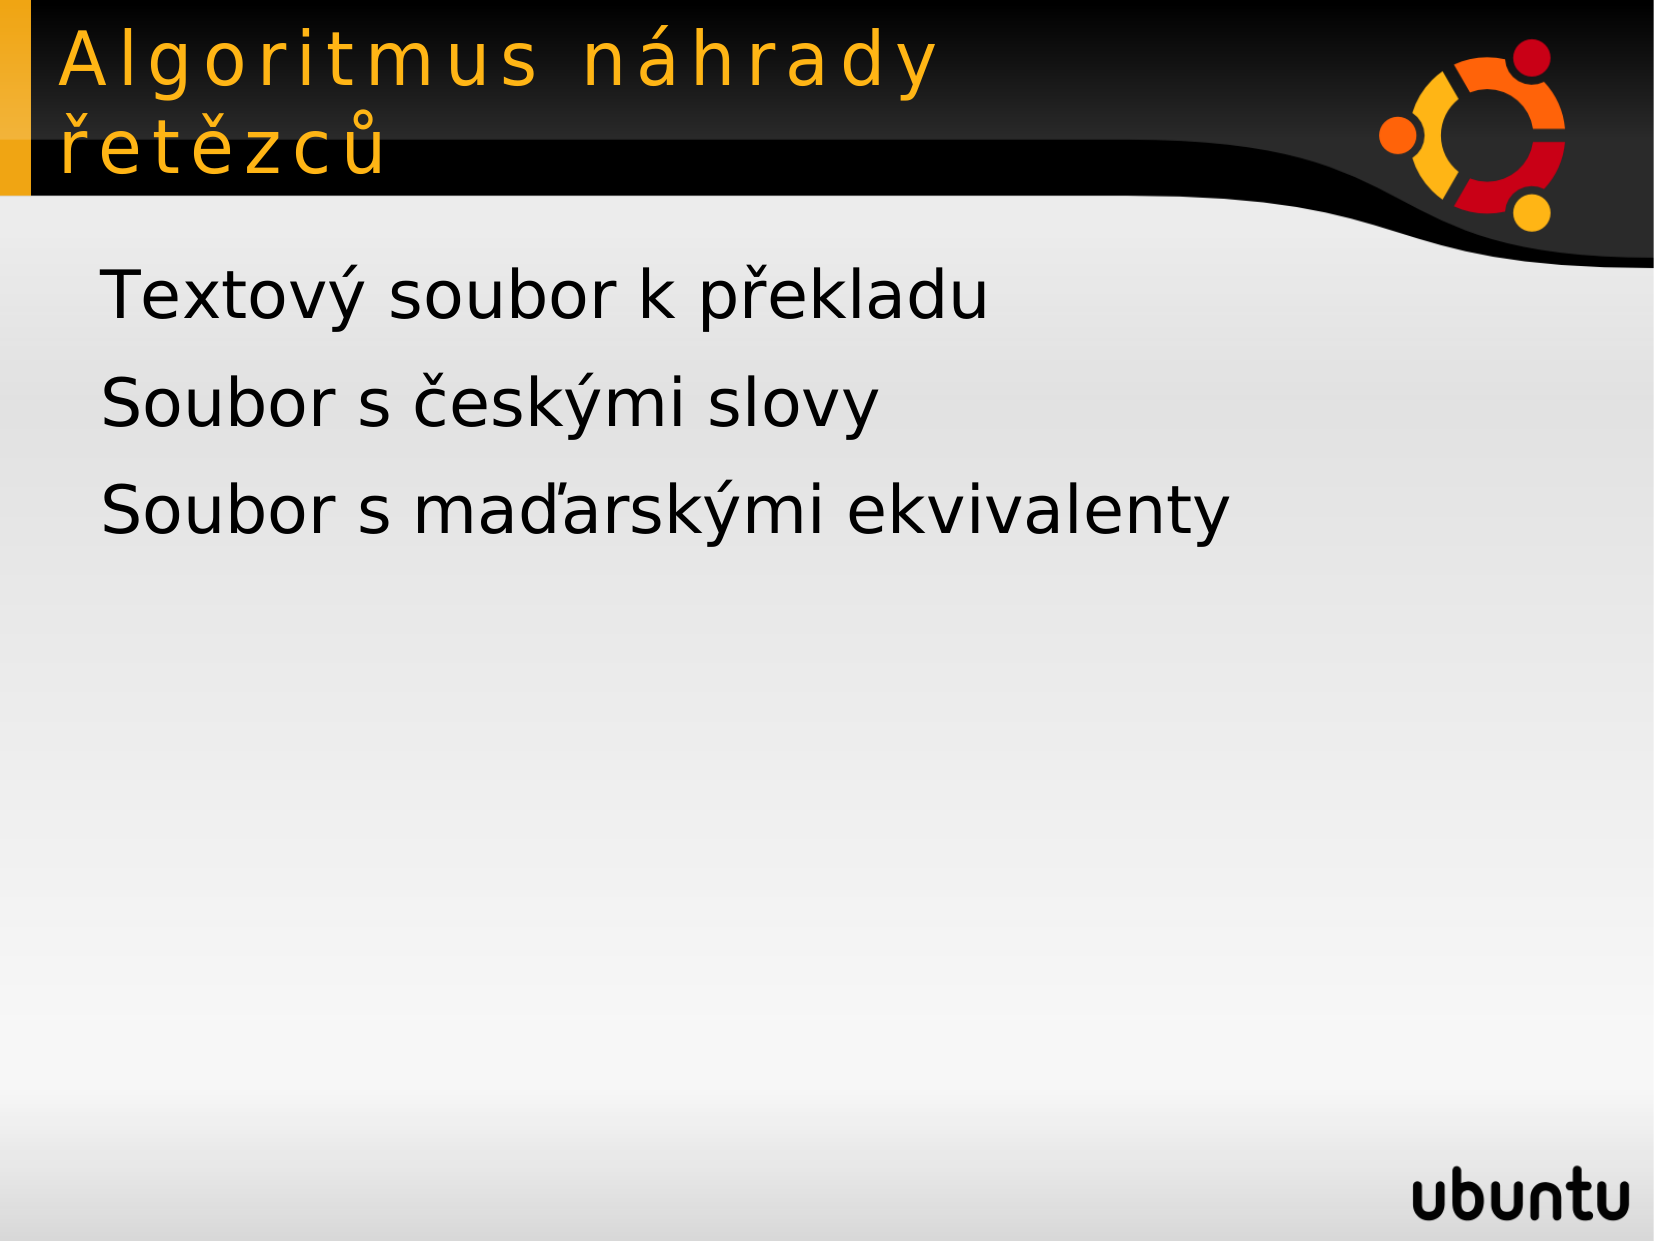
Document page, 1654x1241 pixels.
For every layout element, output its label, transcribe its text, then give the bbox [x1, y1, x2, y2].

title Algoritmus náhrady řetězců [59, 16, 1270, 191]
list Textový soubor k překladu Soubor s českými slovy Soubor s maďarskými ekvivalenty [82, 256, 1571, 1076]
picture [0, 0, 1654, 1241]
